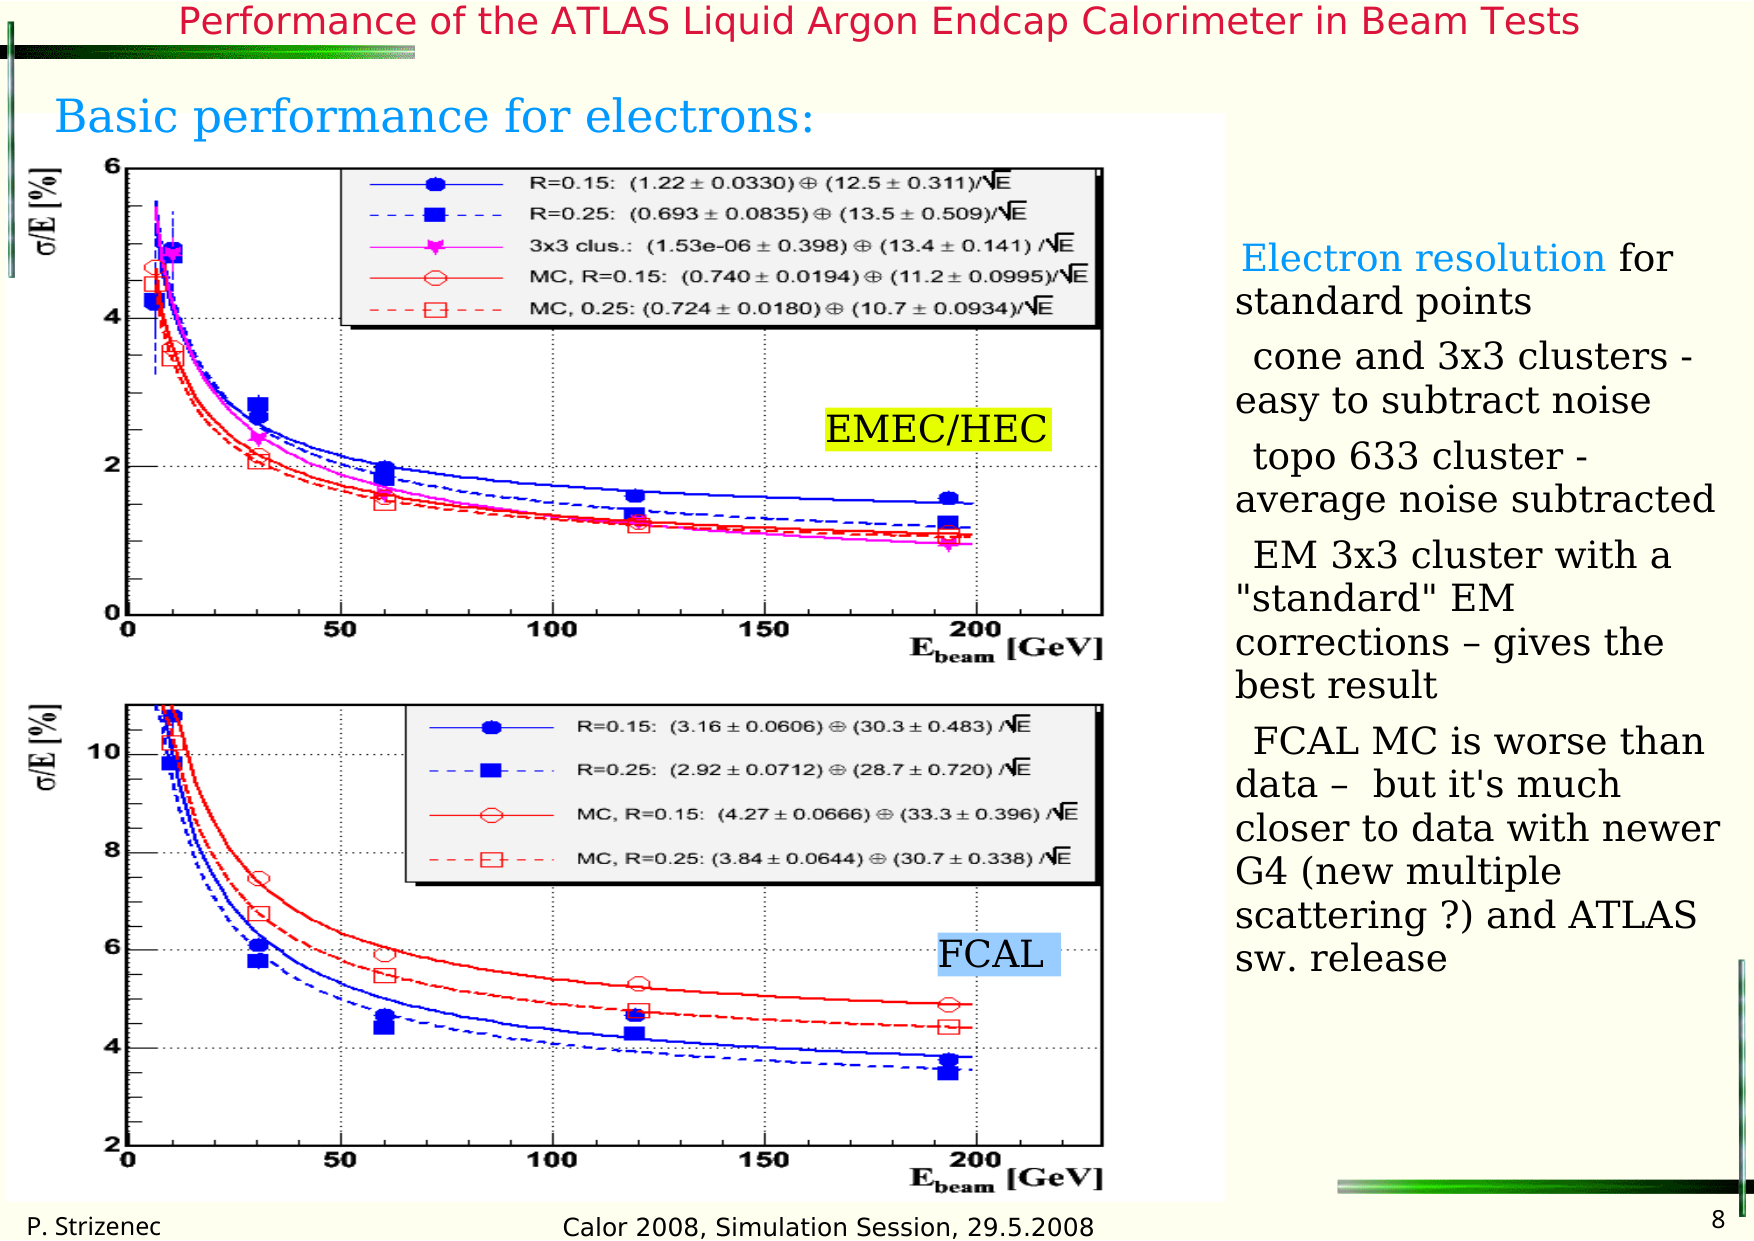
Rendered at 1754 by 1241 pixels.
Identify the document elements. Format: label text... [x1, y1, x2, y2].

list Basic performance for electrons: [36, 89, 1713, 149]
text_box P. Strizenec [0, 1208, 188, 1241]
picture [1738, 960, 1754, 1201]
text_box FCAL [937, 932, 1061, 977]
text_box EMEC/HEC [825, 407, 1052, 452]
text_box <number> [1661, 1201, 1754, 1233]
text_box Electron resolution for standard points cone and 3x3 clusters - easy to subtract noise topo 633 cluster - average noise subtracted EM 3x3 cluster with a "standard" EM corrections – gives the best result FCAL MC is worse than data – but it's much closer to data with newer G4 (new multiple scattering ?) and ATLAS sw. release [1234, 236, 1740, 1028]
picture [0, 21, 1225, 1202]
text_box Performance of the ATLAS Liquid Argon Endcap Calorimeter in Beam Tests [17, 0, 1743, 44]
text_box Calor 2008, Simulation Session, 29.5.2008 [562, 1213, 1151, 1241]
picture [1337, 1179, 1738, 1194]
